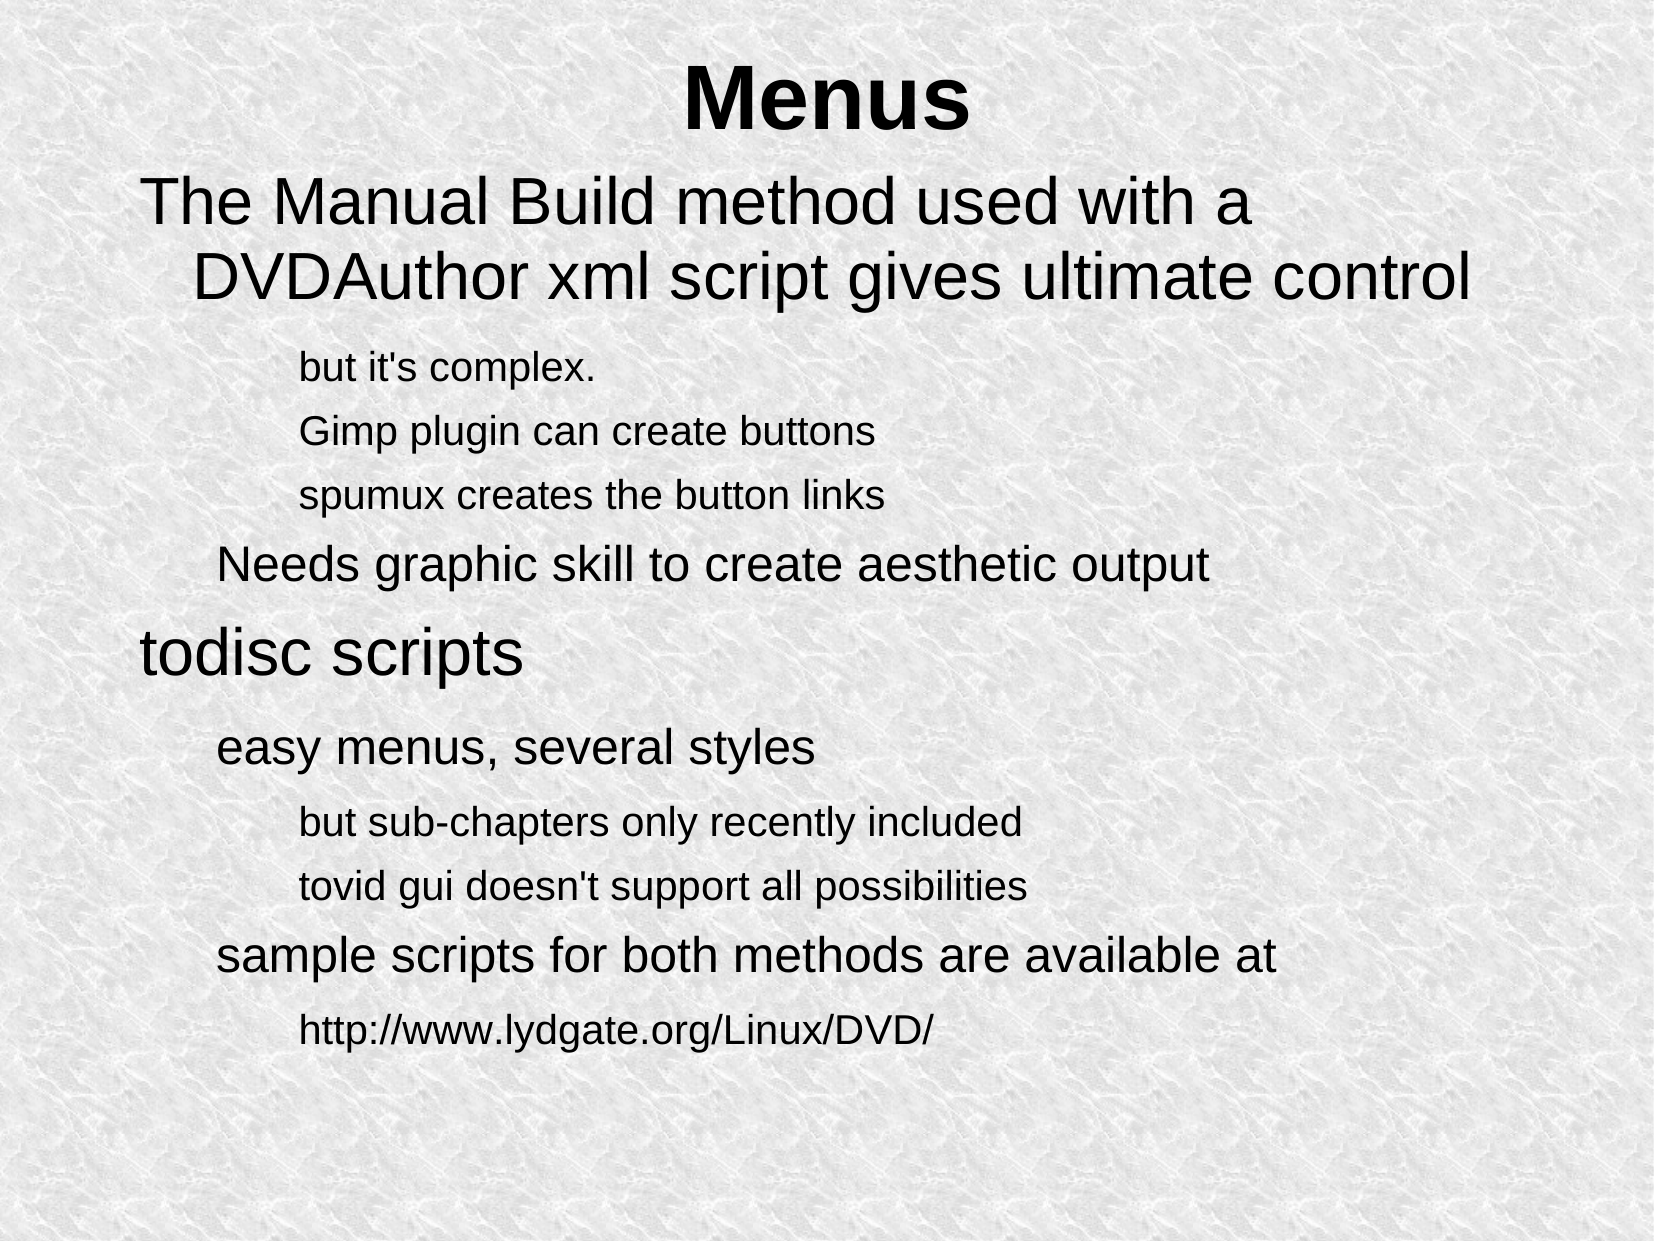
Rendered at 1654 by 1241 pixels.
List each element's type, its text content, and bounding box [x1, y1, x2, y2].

picture [0, 0, 1654, 1241]
list The Manual Build method used with a DVDAuthor xml script gives ultimate control but it's complex. Gimp plugin can create buttons spumux creates the button links Needs graphic skill to create aesthetic output todisc scripts easy menus, several styles but sub-chapters only recently included tovid gui doesn't support all possibilities sample scripts for both methods are available at http://www.lydgate.org/Linux/DVD/ [121, 164, 1534, 1187]
title Menus [121, 33, 1534, 162]
